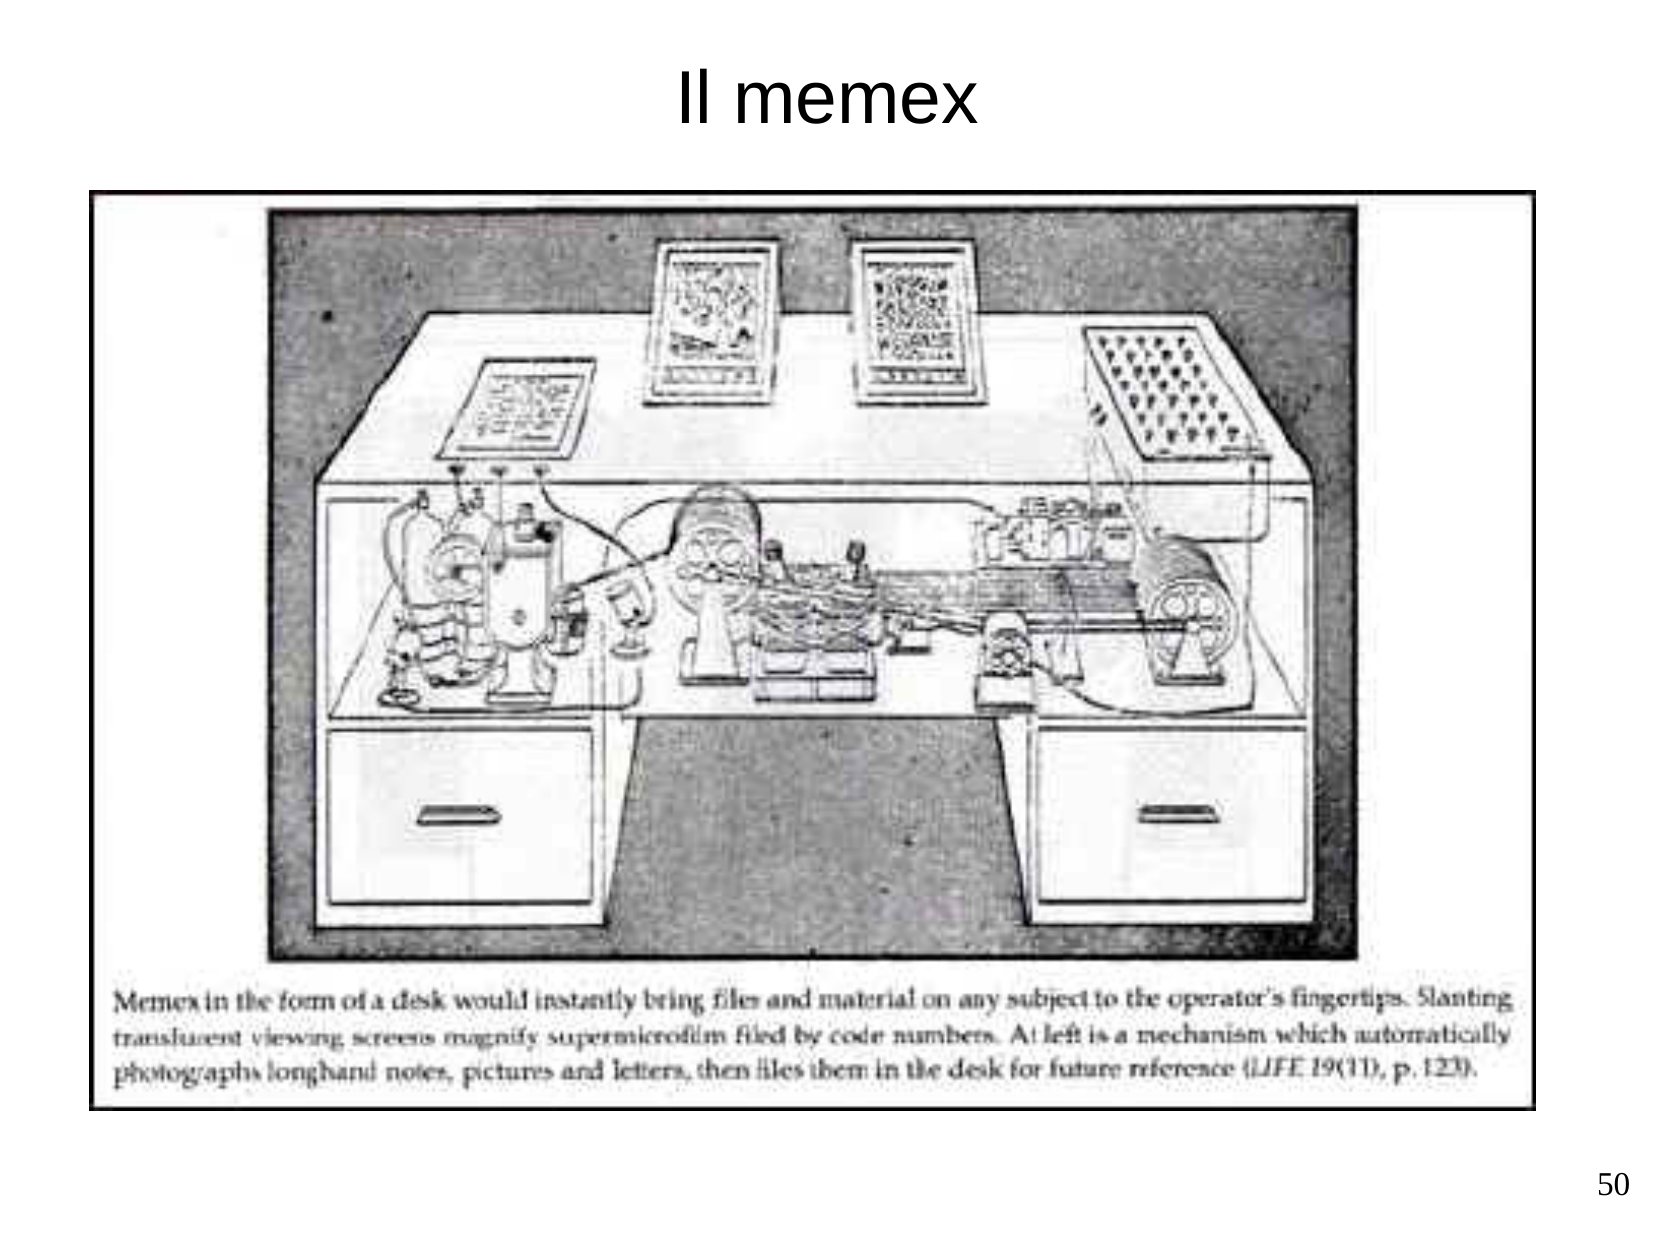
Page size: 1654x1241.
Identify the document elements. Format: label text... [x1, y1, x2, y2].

picture [89, 190, 1536, 1111]
title Il memex [37, 30, 1617, 166]
